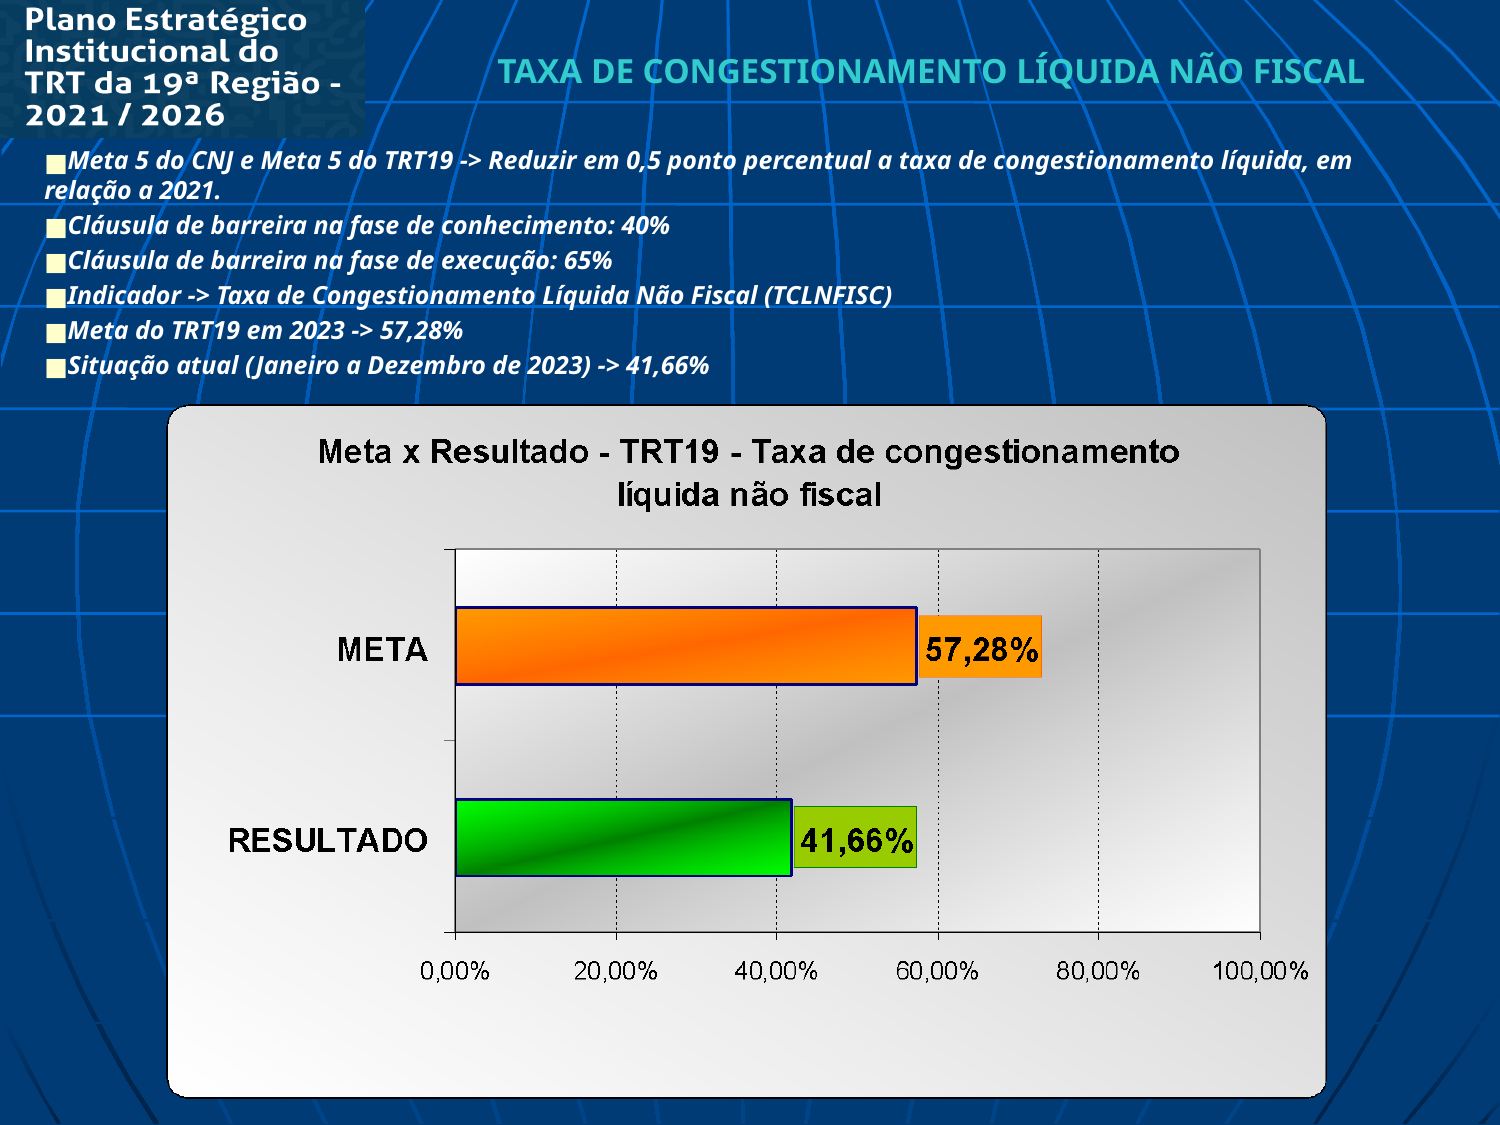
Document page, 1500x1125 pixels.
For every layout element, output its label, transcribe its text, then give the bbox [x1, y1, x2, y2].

text_box Meta 5 do CNJ e Meta 5 do TRT19 -> Reduzir em 0,5 ponto percentual a taxa de congestionamento líquida, em relação a 2021. Cláusula de barreira na fase de conhecimento: 40% Cláusula de barreira na fase de execução: 65% Indicador -> Taxa de Congestionamento Líquida Não Fiscal (TCLNFISC) Meta do TRT19 em 2023 -> 57,28% Situação atual (Janeiro a Dezembro de 2023) -> 41,66% [29, 137, 1436, 445]
text_box TAXA DE CONGESTIONAMENTO LÍQUIDA NÃO FISCAL [407, 42, 1448, 98]
picture [0, 0, 365, 138]
picture [159, 397, 1336, 1104]
